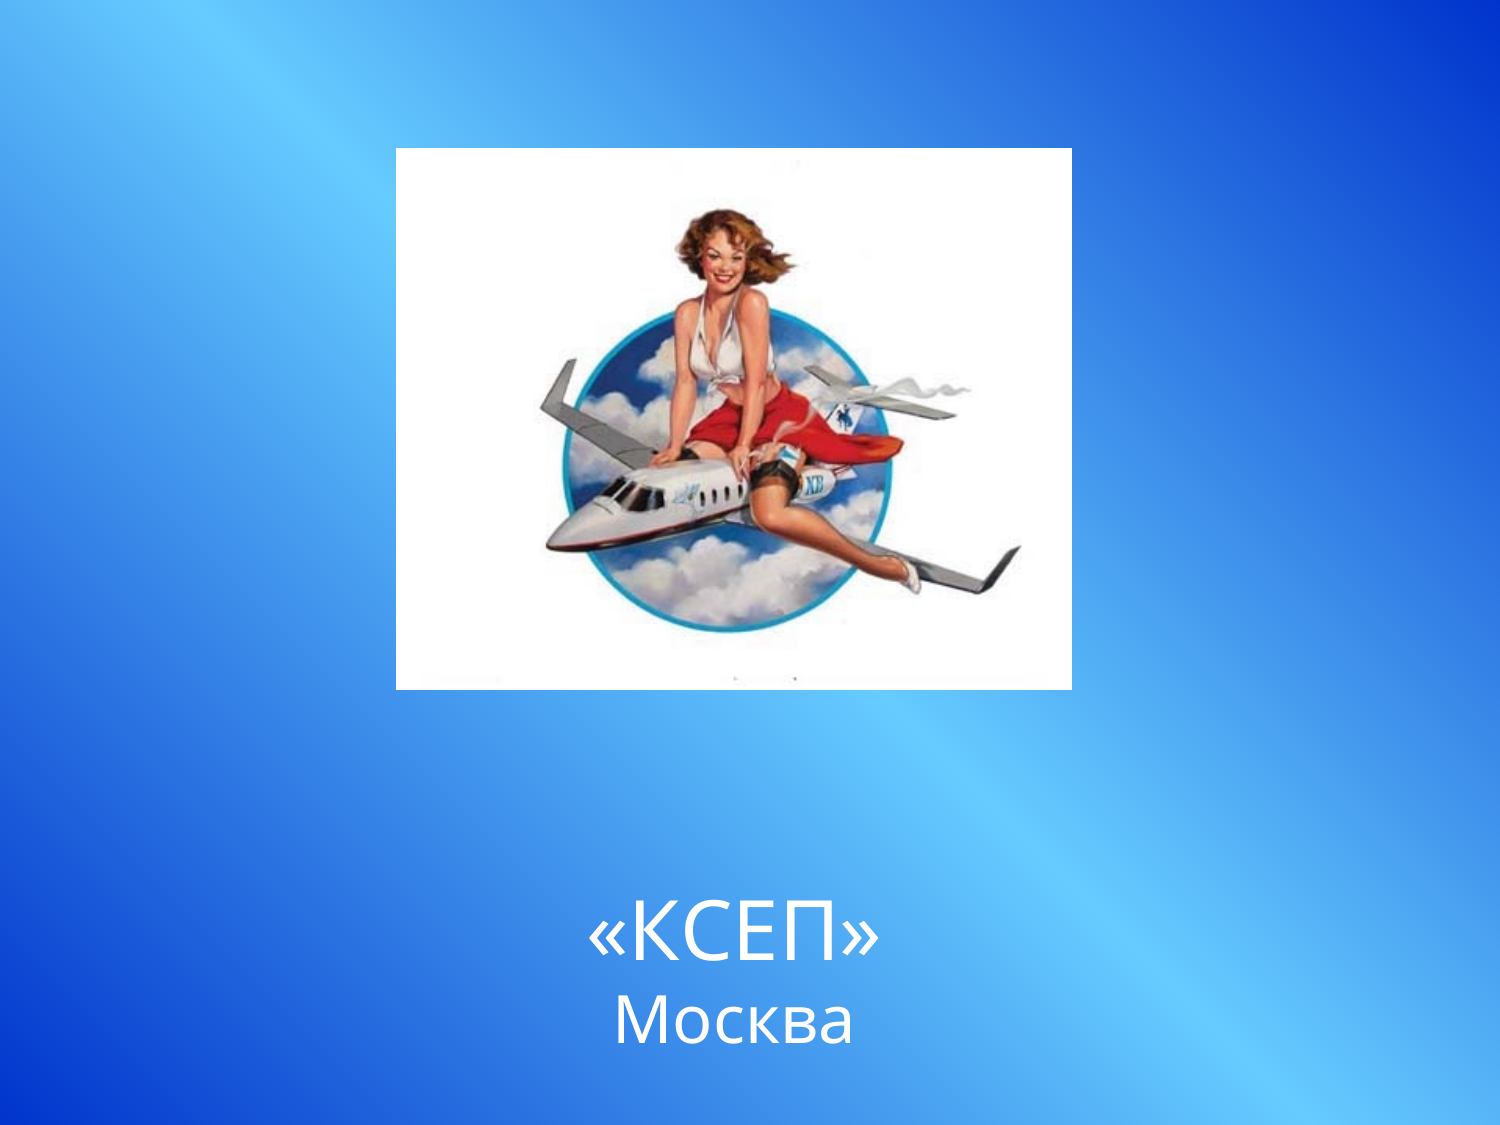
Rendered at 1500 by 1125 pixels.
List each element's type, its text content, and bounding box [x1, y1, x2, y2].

text_box «КСЕП» Москва [96, 846, 1372, 1088]
picture [396, 148, 1072, 690]
